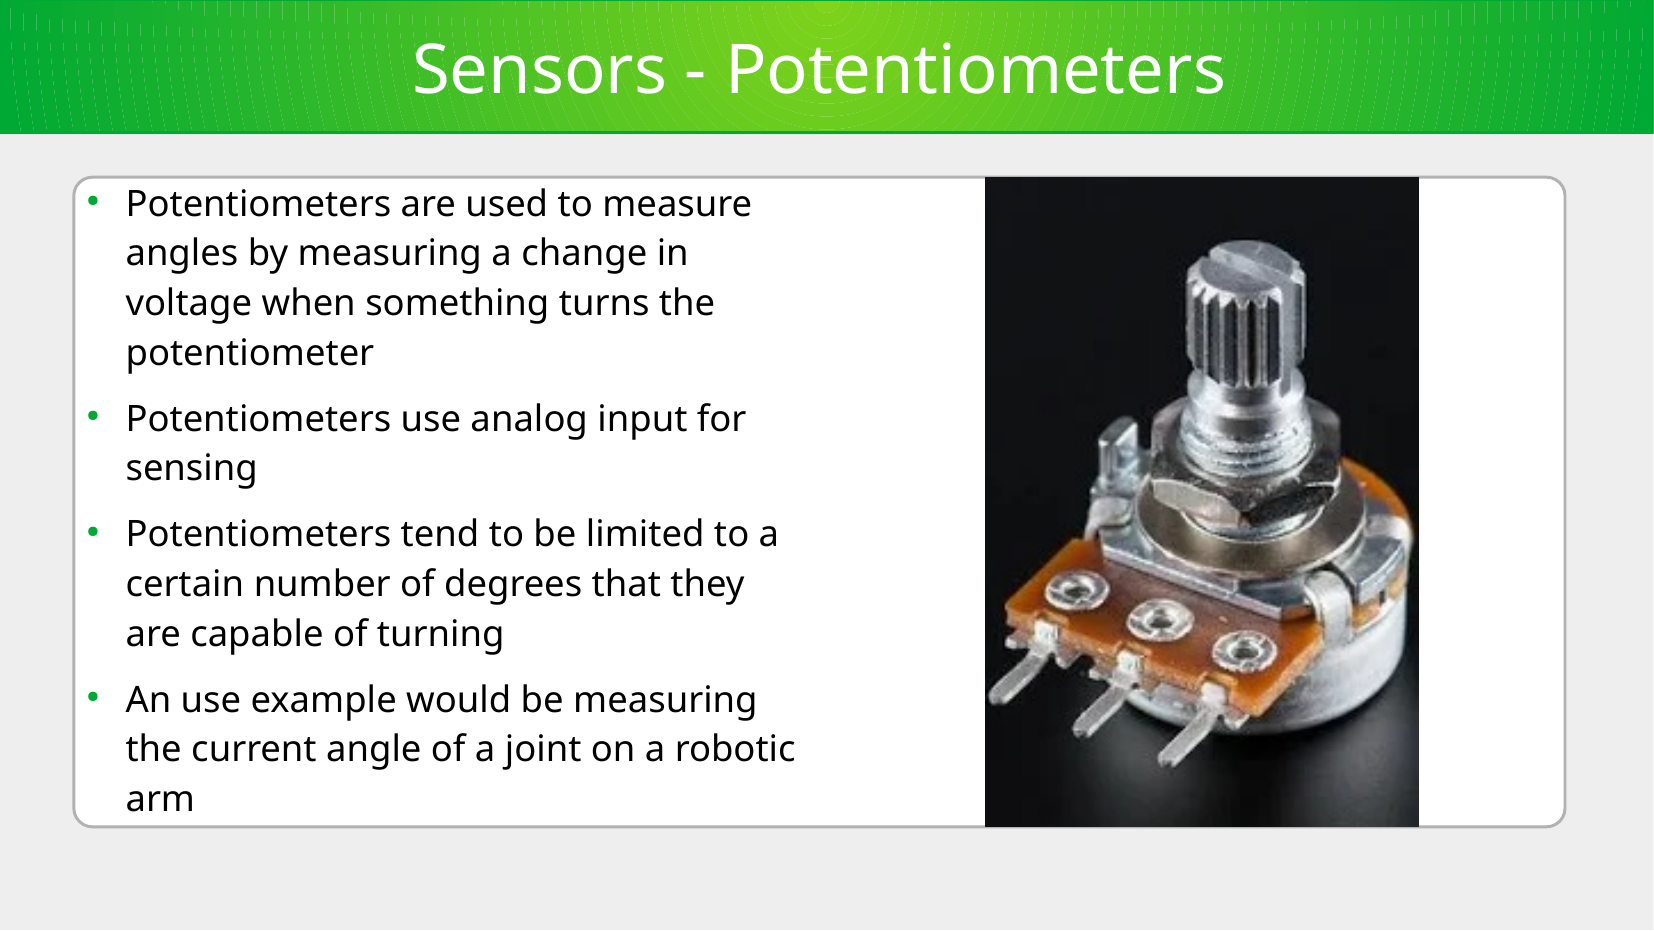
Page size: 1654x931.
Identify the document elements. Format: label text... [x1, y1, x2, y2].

list Potentiometers are used to measure angles by measuring a change in voltage when something turns the potentiometer Potentiometers use analog input for sensing Potentiometers tend to be limited to a certain number of degrees that they are capable of turning An use example would be measuring the current angle of a joint on a robotic arm [73, 177, 802, 827]
title Sensors - Potentiometers [73, 14, 1565, 119]
picture [985, 177, 1419, 827]
